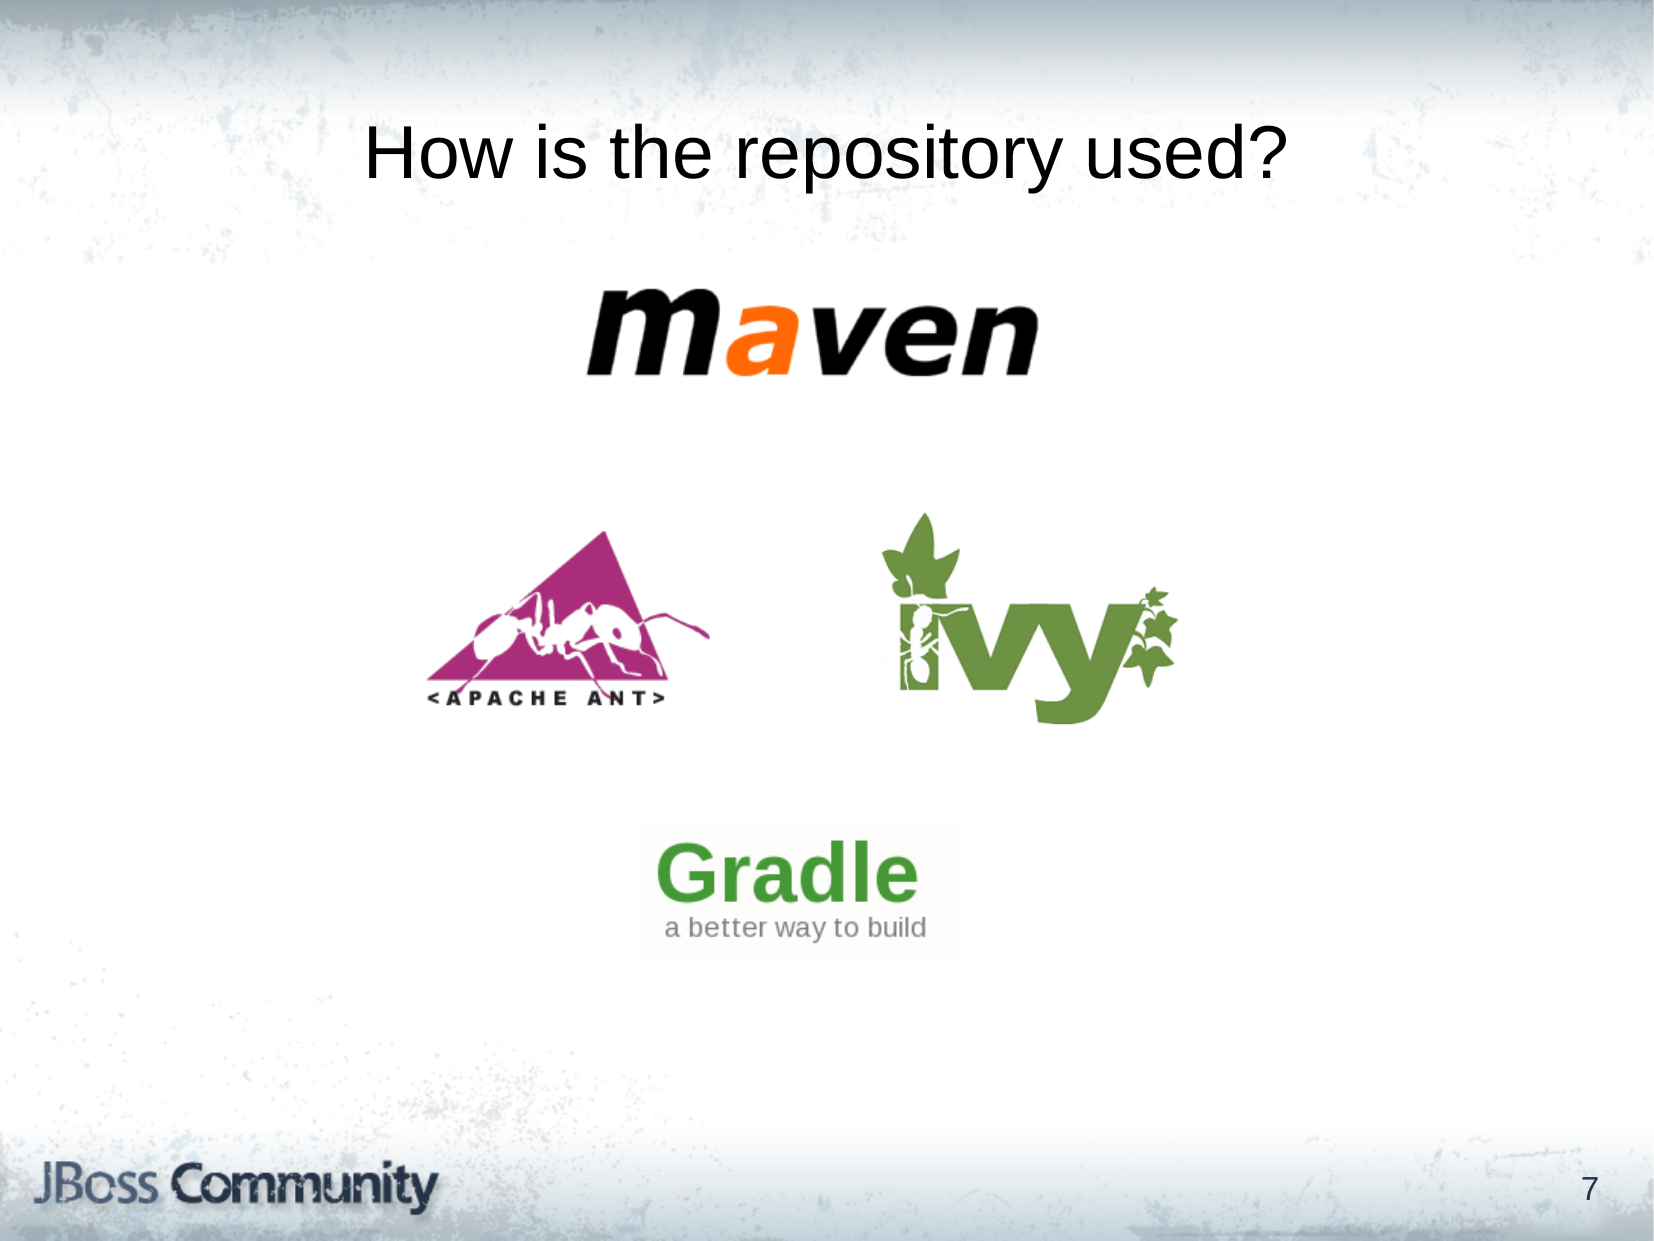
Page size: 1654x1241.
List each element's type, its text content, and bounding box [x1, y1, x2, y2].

list [86, 244, 1576, 1039]
picture [0, 0, 1654, 1241]
title How is the repository used? [82, 49, 1571, 257]
